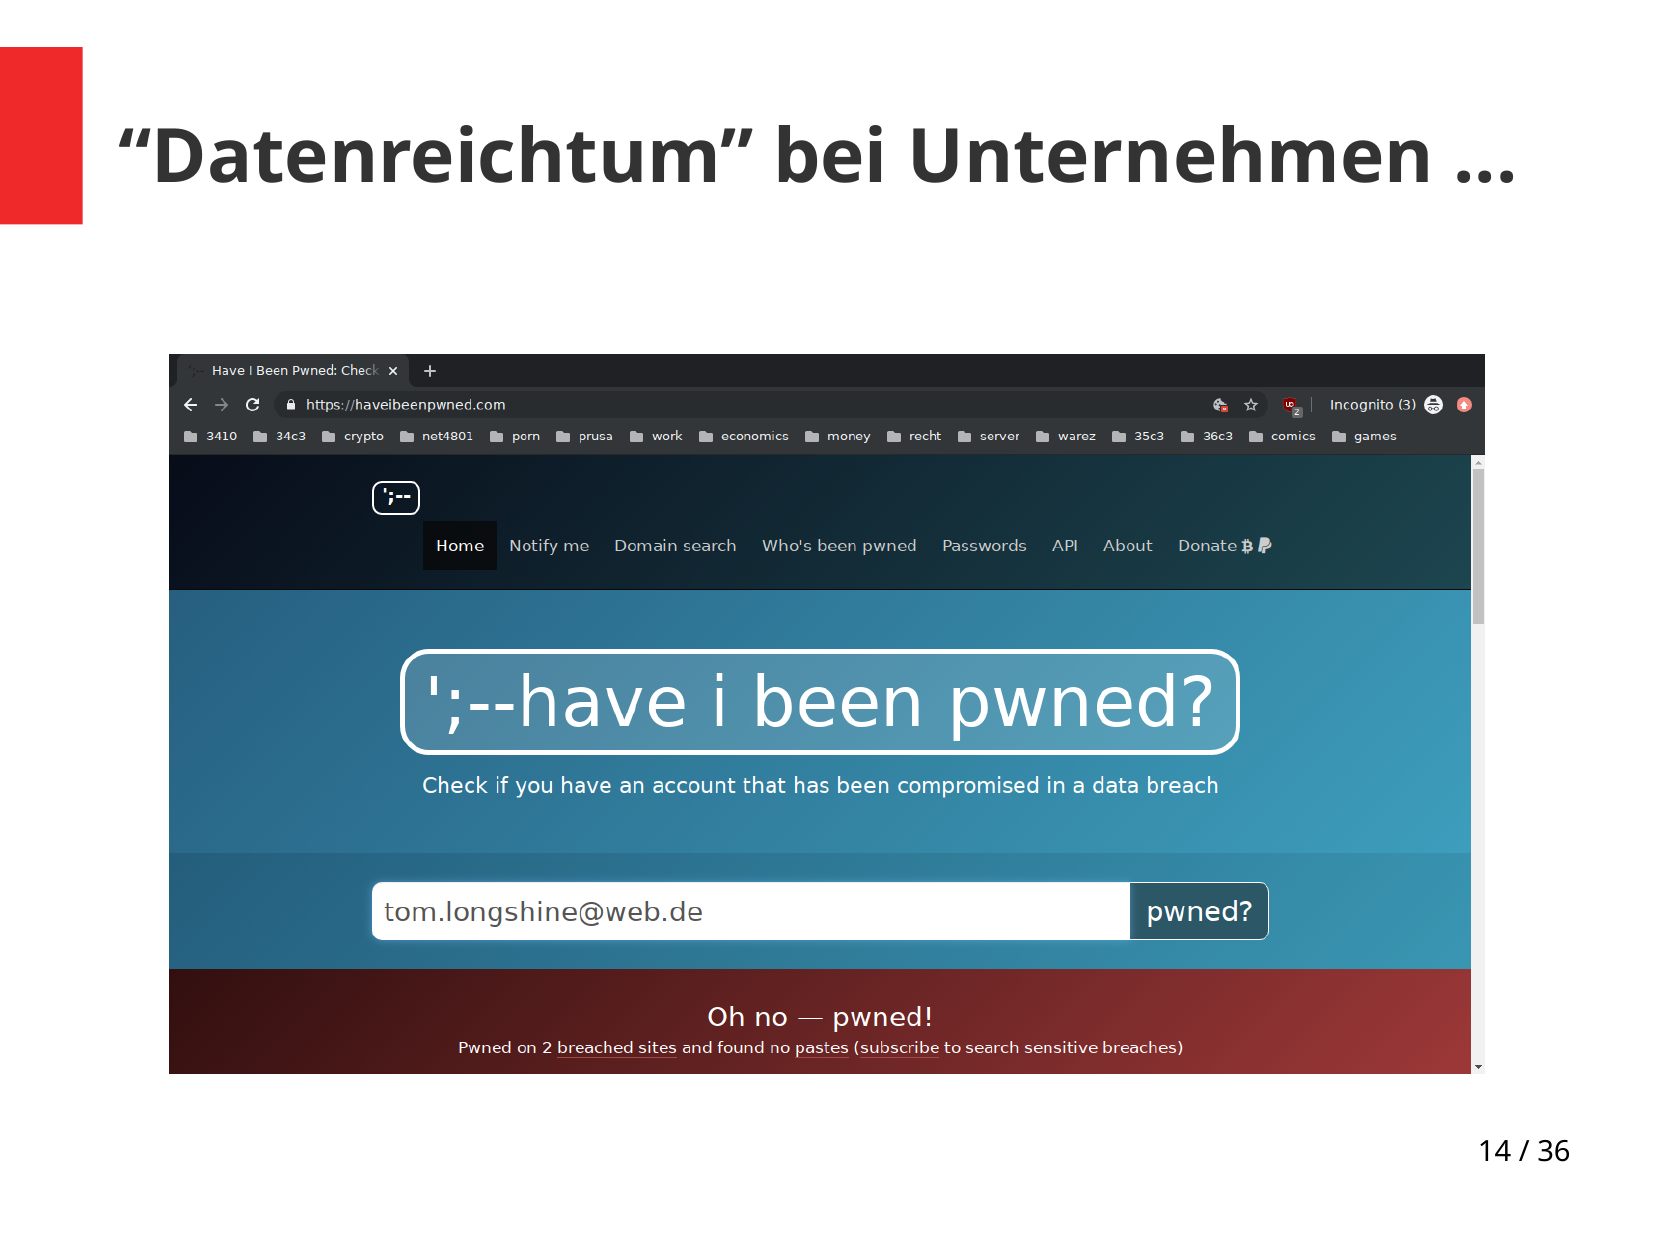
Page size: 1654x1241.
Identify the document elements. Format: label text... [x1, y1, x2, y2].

title “Datenreichtum” bei Unternehmen ... [118, 49, 1571, 257]
picture [169, 354, 1485, 1074]
